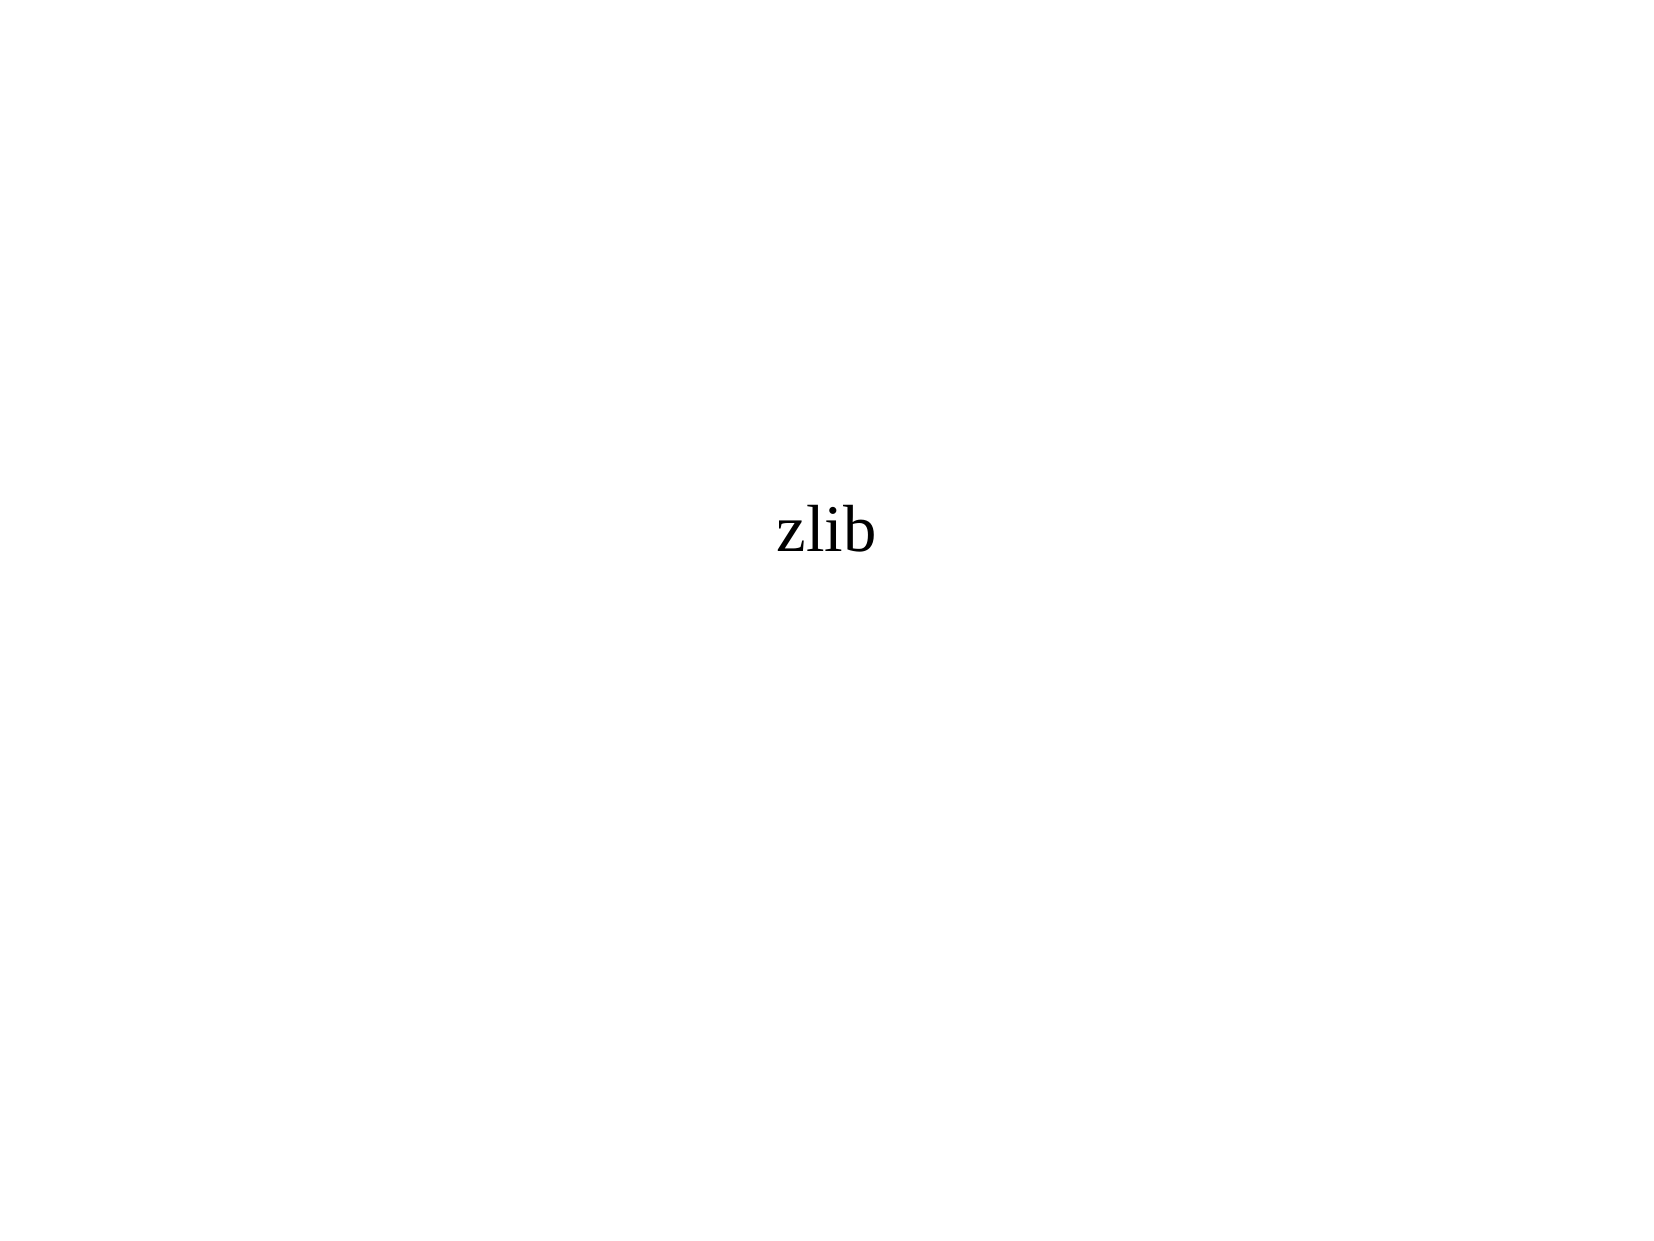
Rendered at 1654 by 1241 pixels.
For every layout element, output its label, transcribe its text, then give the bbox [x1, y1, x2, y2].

subtitle zlib [82, 49, 1571, 1010]
